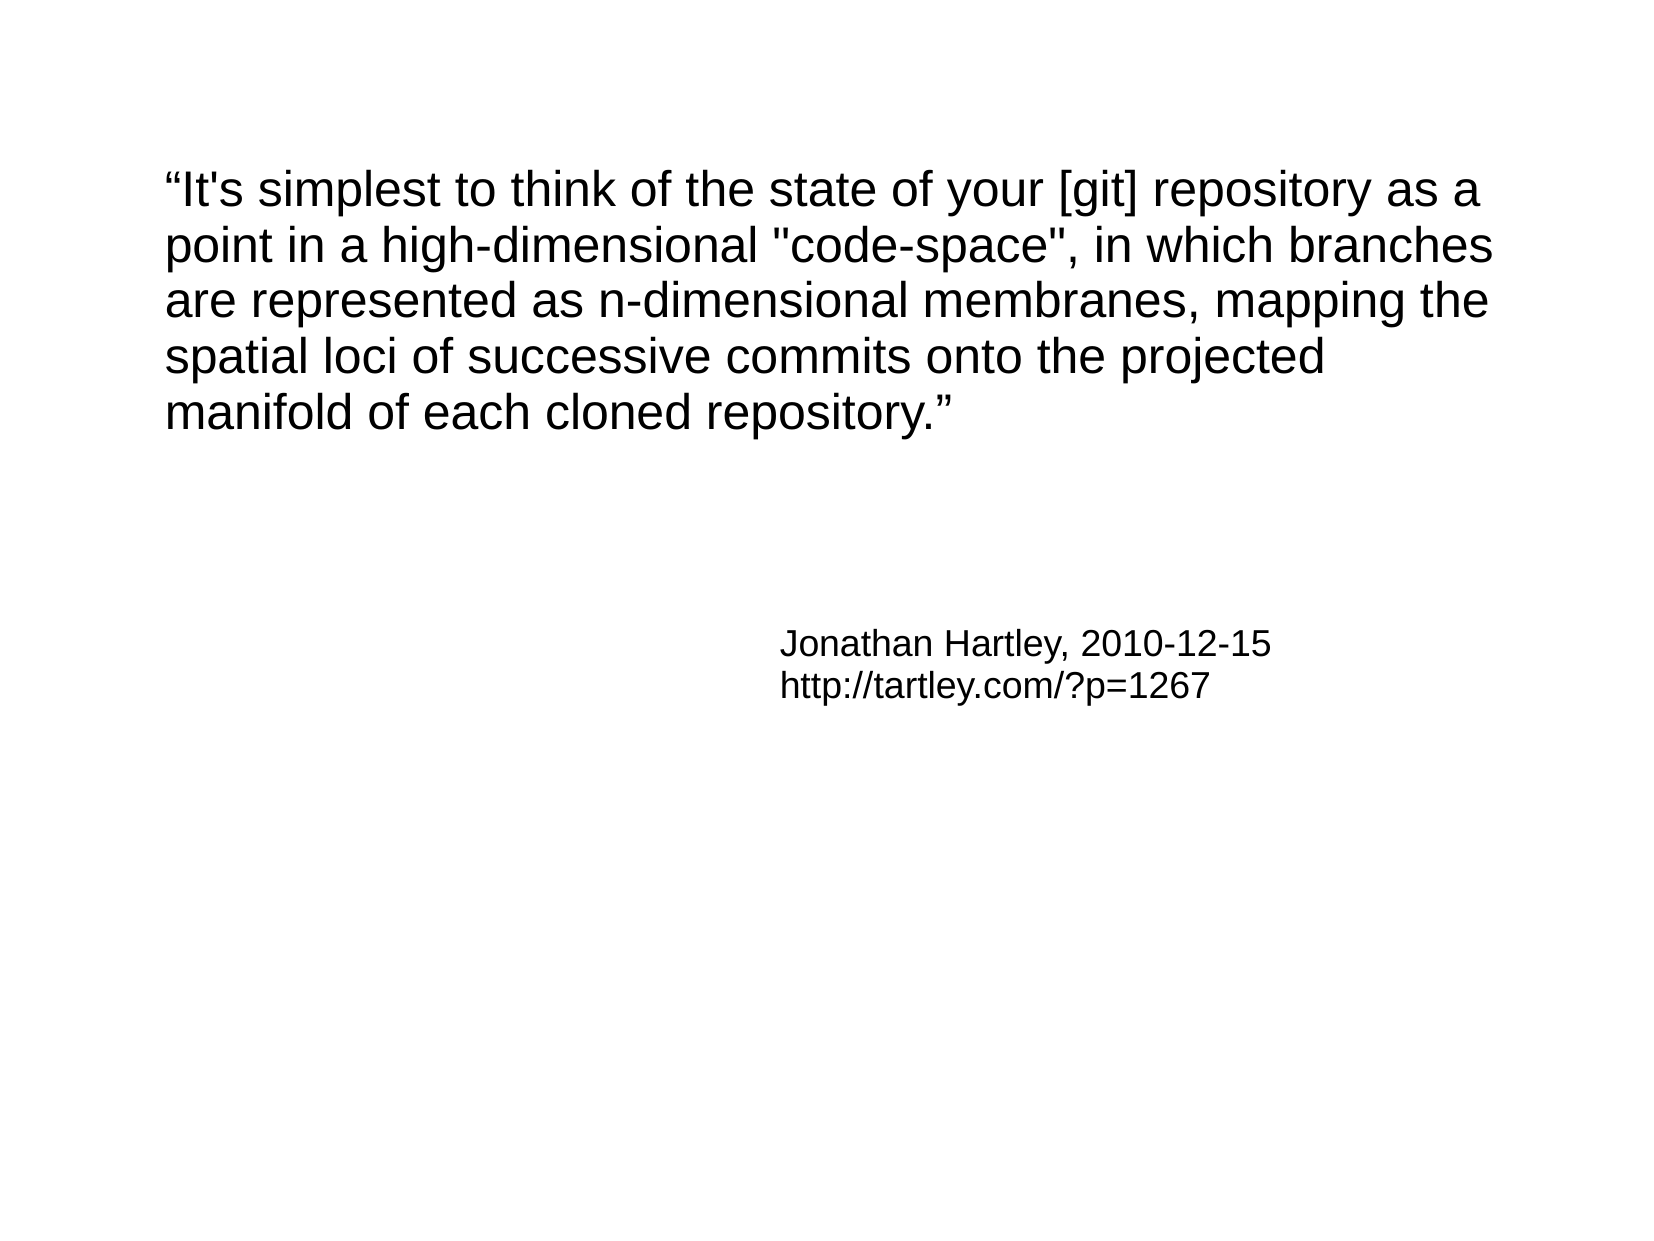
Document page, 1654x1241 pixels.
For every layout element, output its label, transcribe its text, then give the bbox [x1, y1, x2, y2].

text_box “It's simplest to think of the state of your [git] repository as a point in a high-dimensional "code-space", in which branches are represented as n-dimensional membranes, mapping the spatial loci of successive commits onto the projected manifold of each cloned repository.” [150, 153, 1510, 451]
text_box Jonathan Hartley, 2010-12-15 http://tartley.com/?p=1267 [765, 615, 1287, 714]
